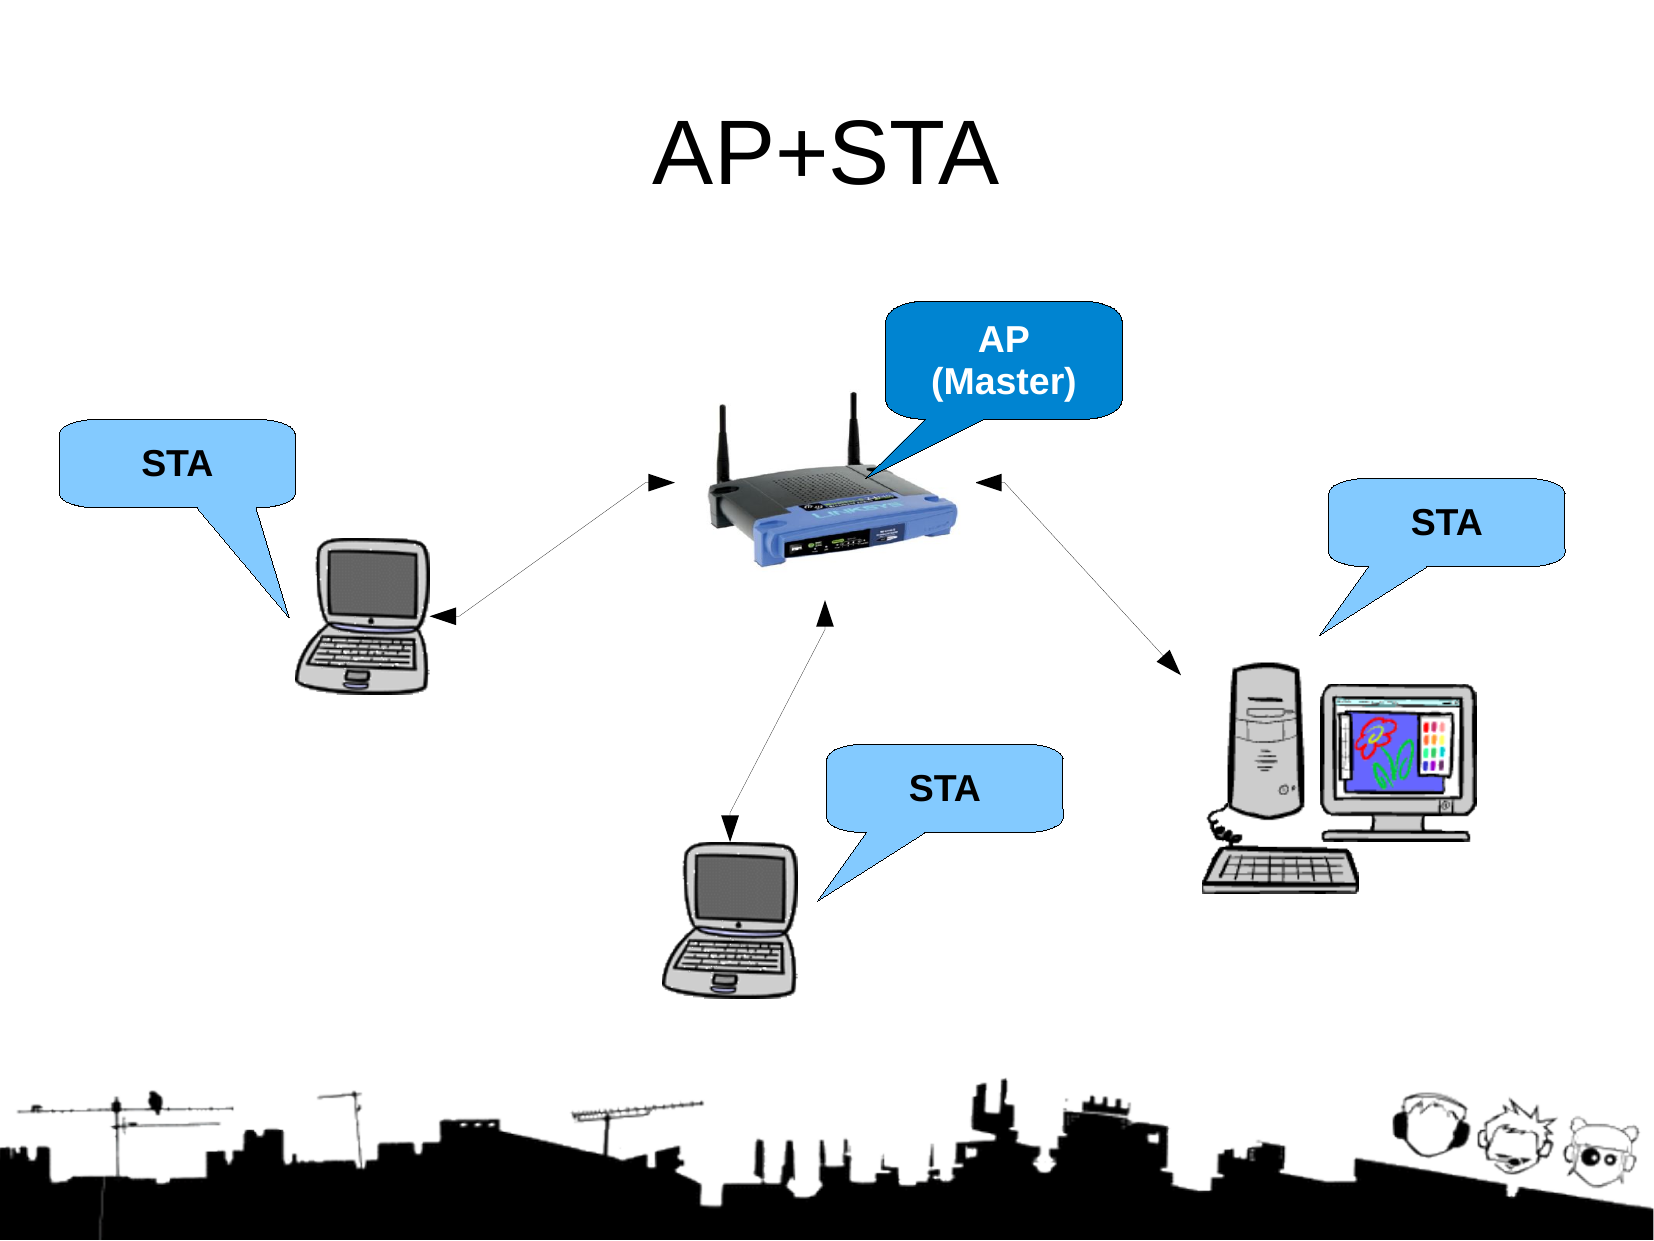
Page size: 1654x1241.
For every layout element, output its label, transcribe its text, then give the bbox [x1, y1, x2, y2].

picture [295, 538, 430, 695]
text_box STA [59, 419, 296, 618]
picture [0, 1077, 1654, 1240]
text_box AP (Master) [865, 301, 1123, 479]
picture [662, 842, 798, 999]
text_box STA [1319, 478, 1566, 636]
text_box STA [817, 744, 1064, 902]
picture [675, 365, 976, 601]
picture [1181, 655, 1477, 894]
title AP+STA [82, 56, 1571, 250]
